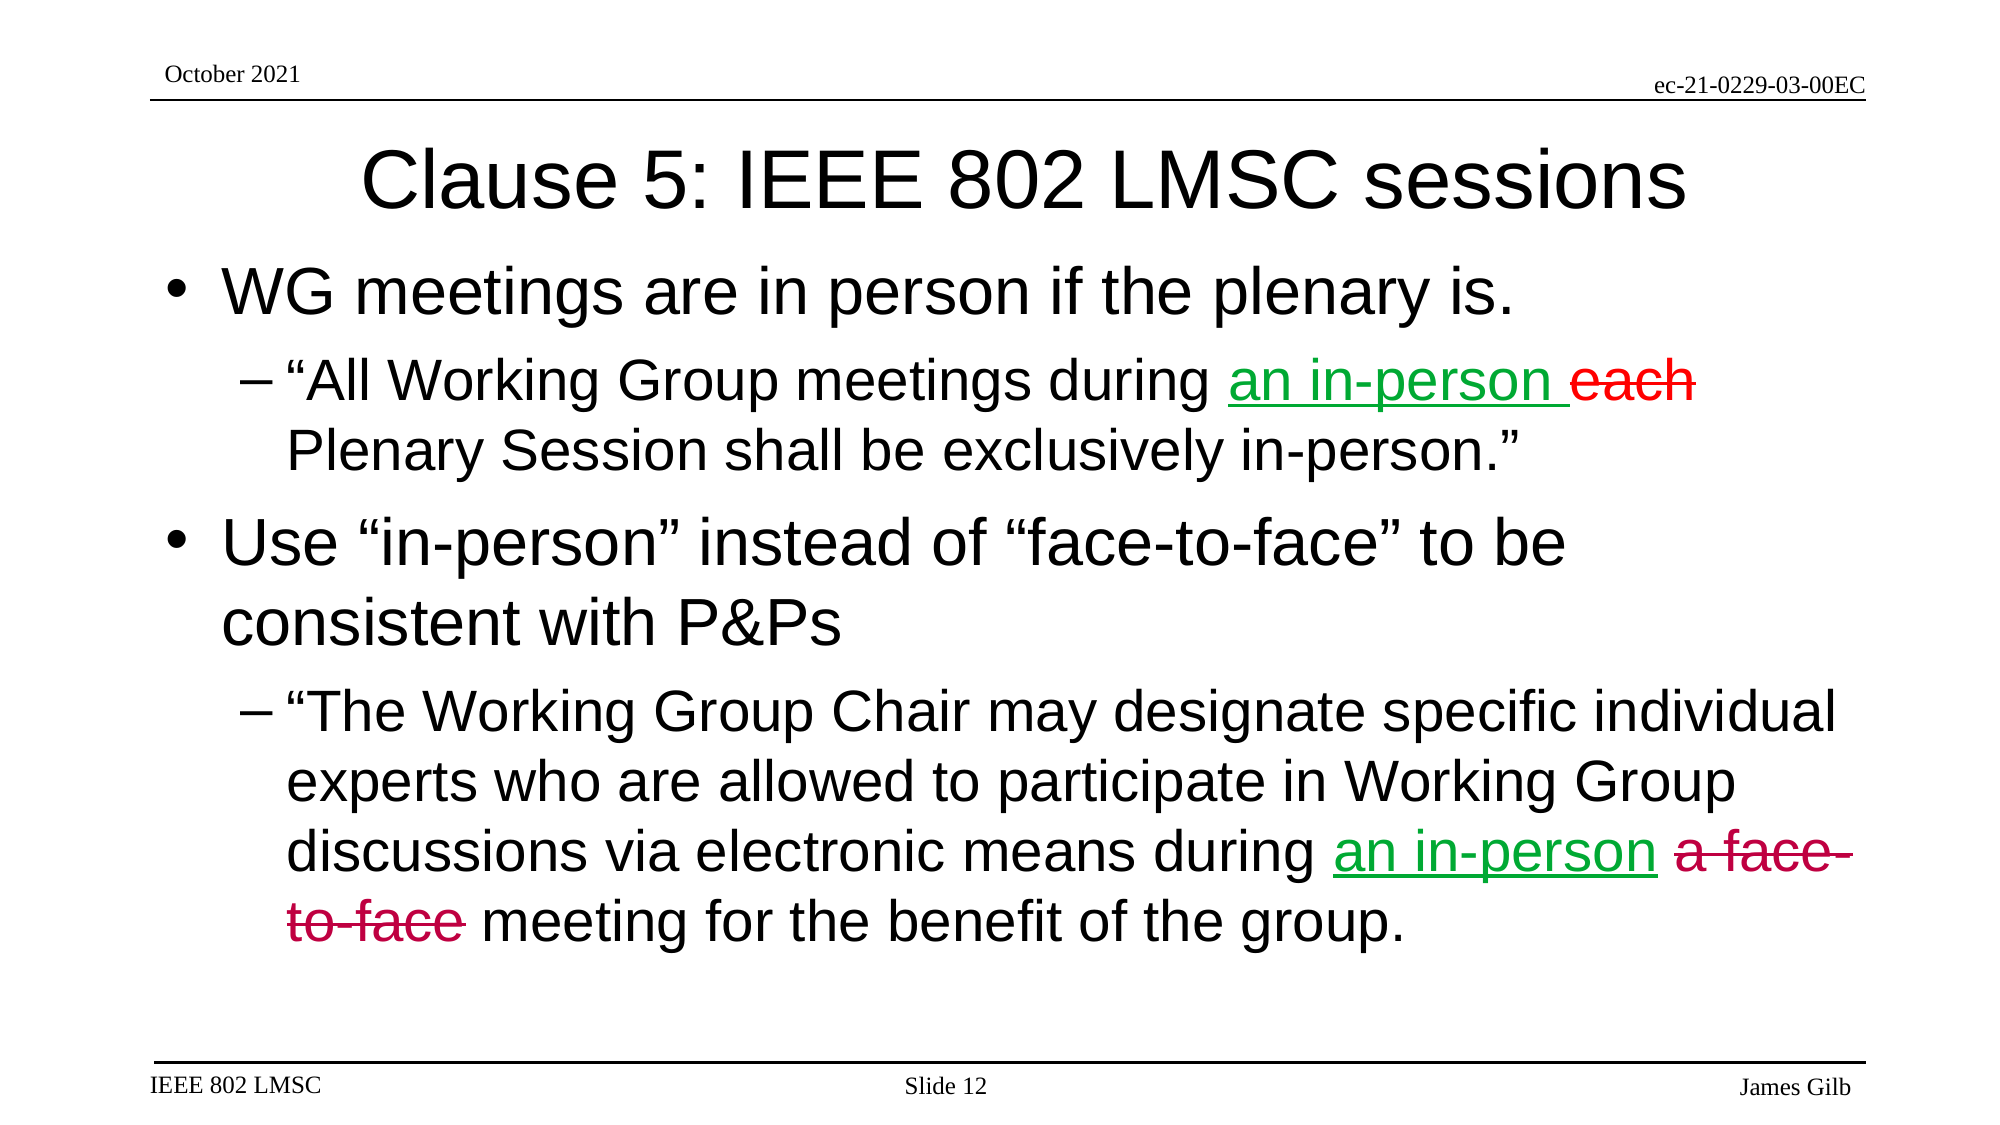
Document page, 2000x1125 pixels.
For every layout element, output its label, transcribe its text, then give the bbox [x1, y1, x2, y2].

list WG meetings are in person if the plenary is. “All Working Group meetings during an in-person each Plenary Session shall be exclusively in-person.” Use “in-person” instead of “face-to-face” to be consistent with P&Ps “The Working Group Chair may designate specific individual experts who are allowed to participate in Working Group discussions via electronic means during an in-person a face-to-face meeting for the benefit of the group. [149, 239, 1900, 1051]
title Clause 5: IEEE 802 LMSC sessions [149, 112, 1900, 238]
